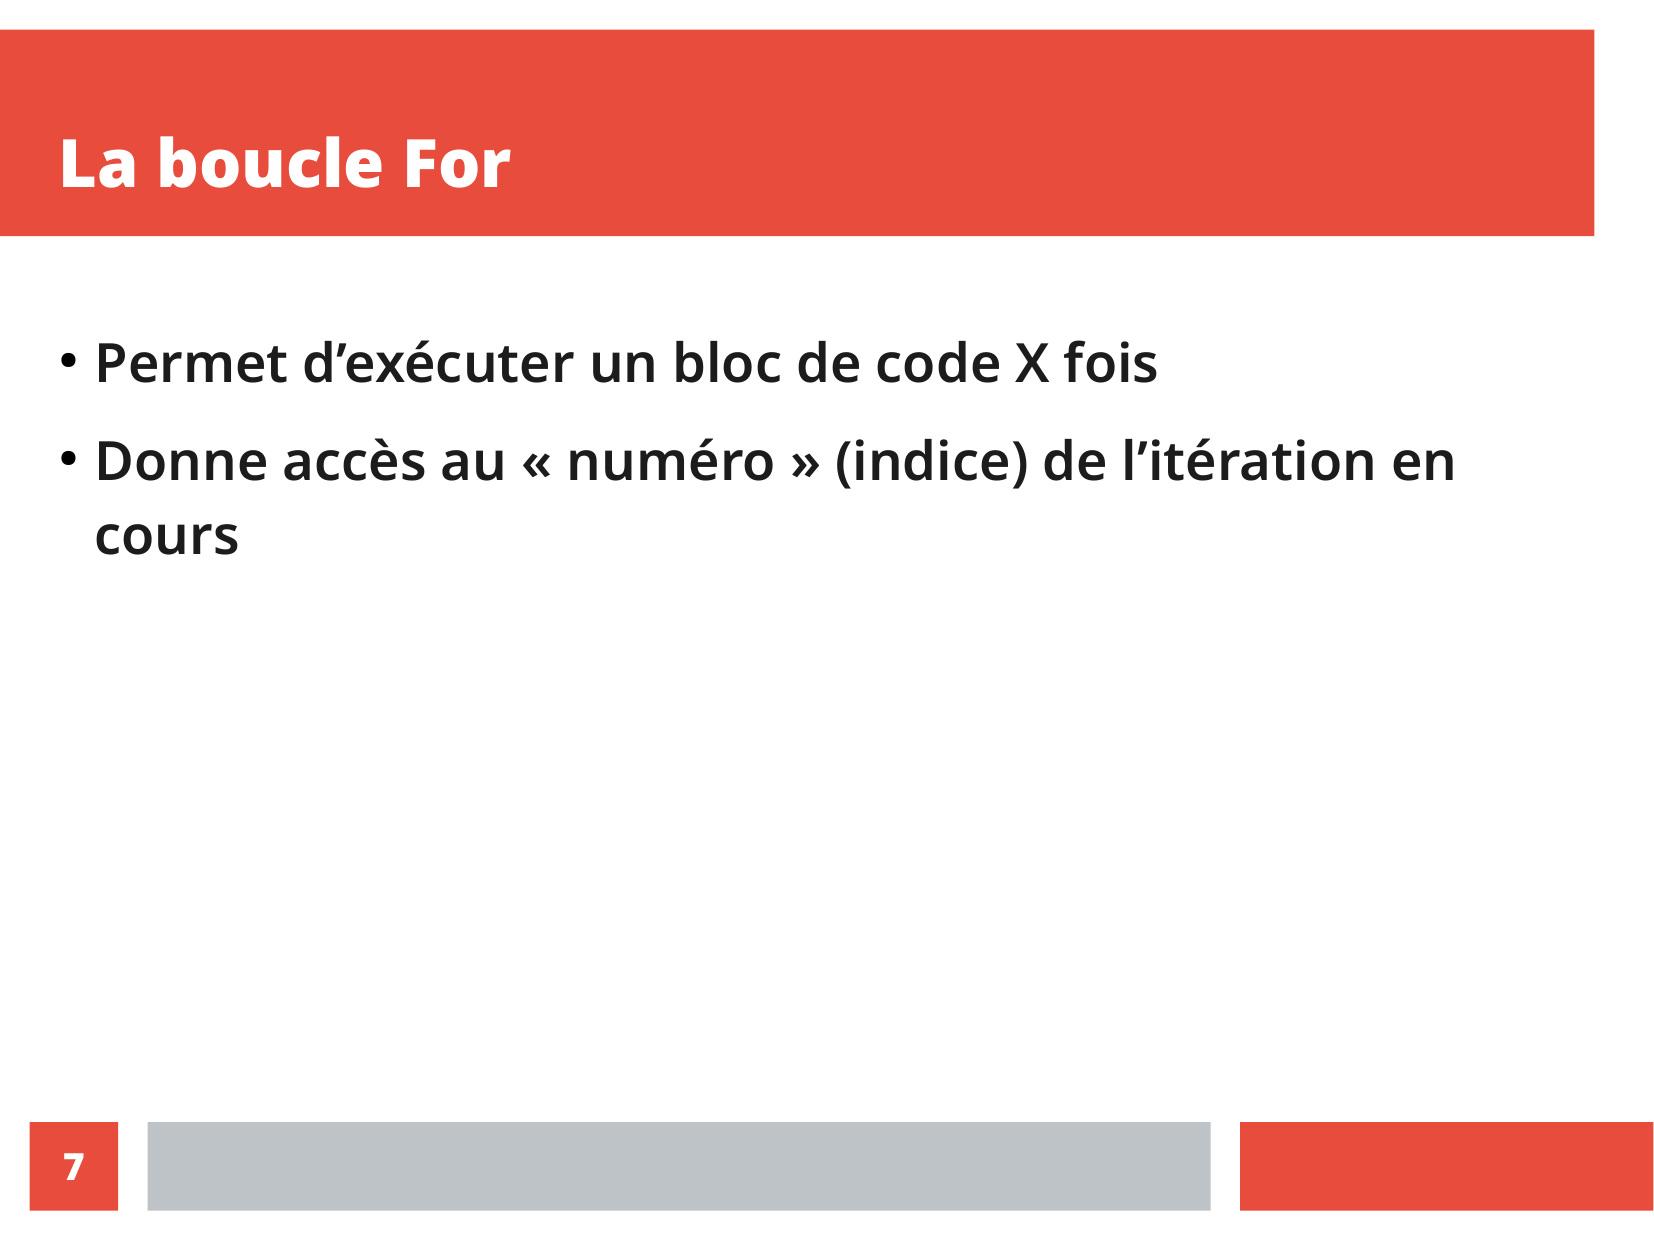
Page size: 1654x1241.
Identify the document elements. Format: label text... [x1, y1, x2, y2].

list Permet d’exécuter un bloc de code X fois Donne accès au « numéro » (indice) de l’itération en cours [59, 324, 1565, 1093]
title La boucle For [59, 59, 1595, 207]
